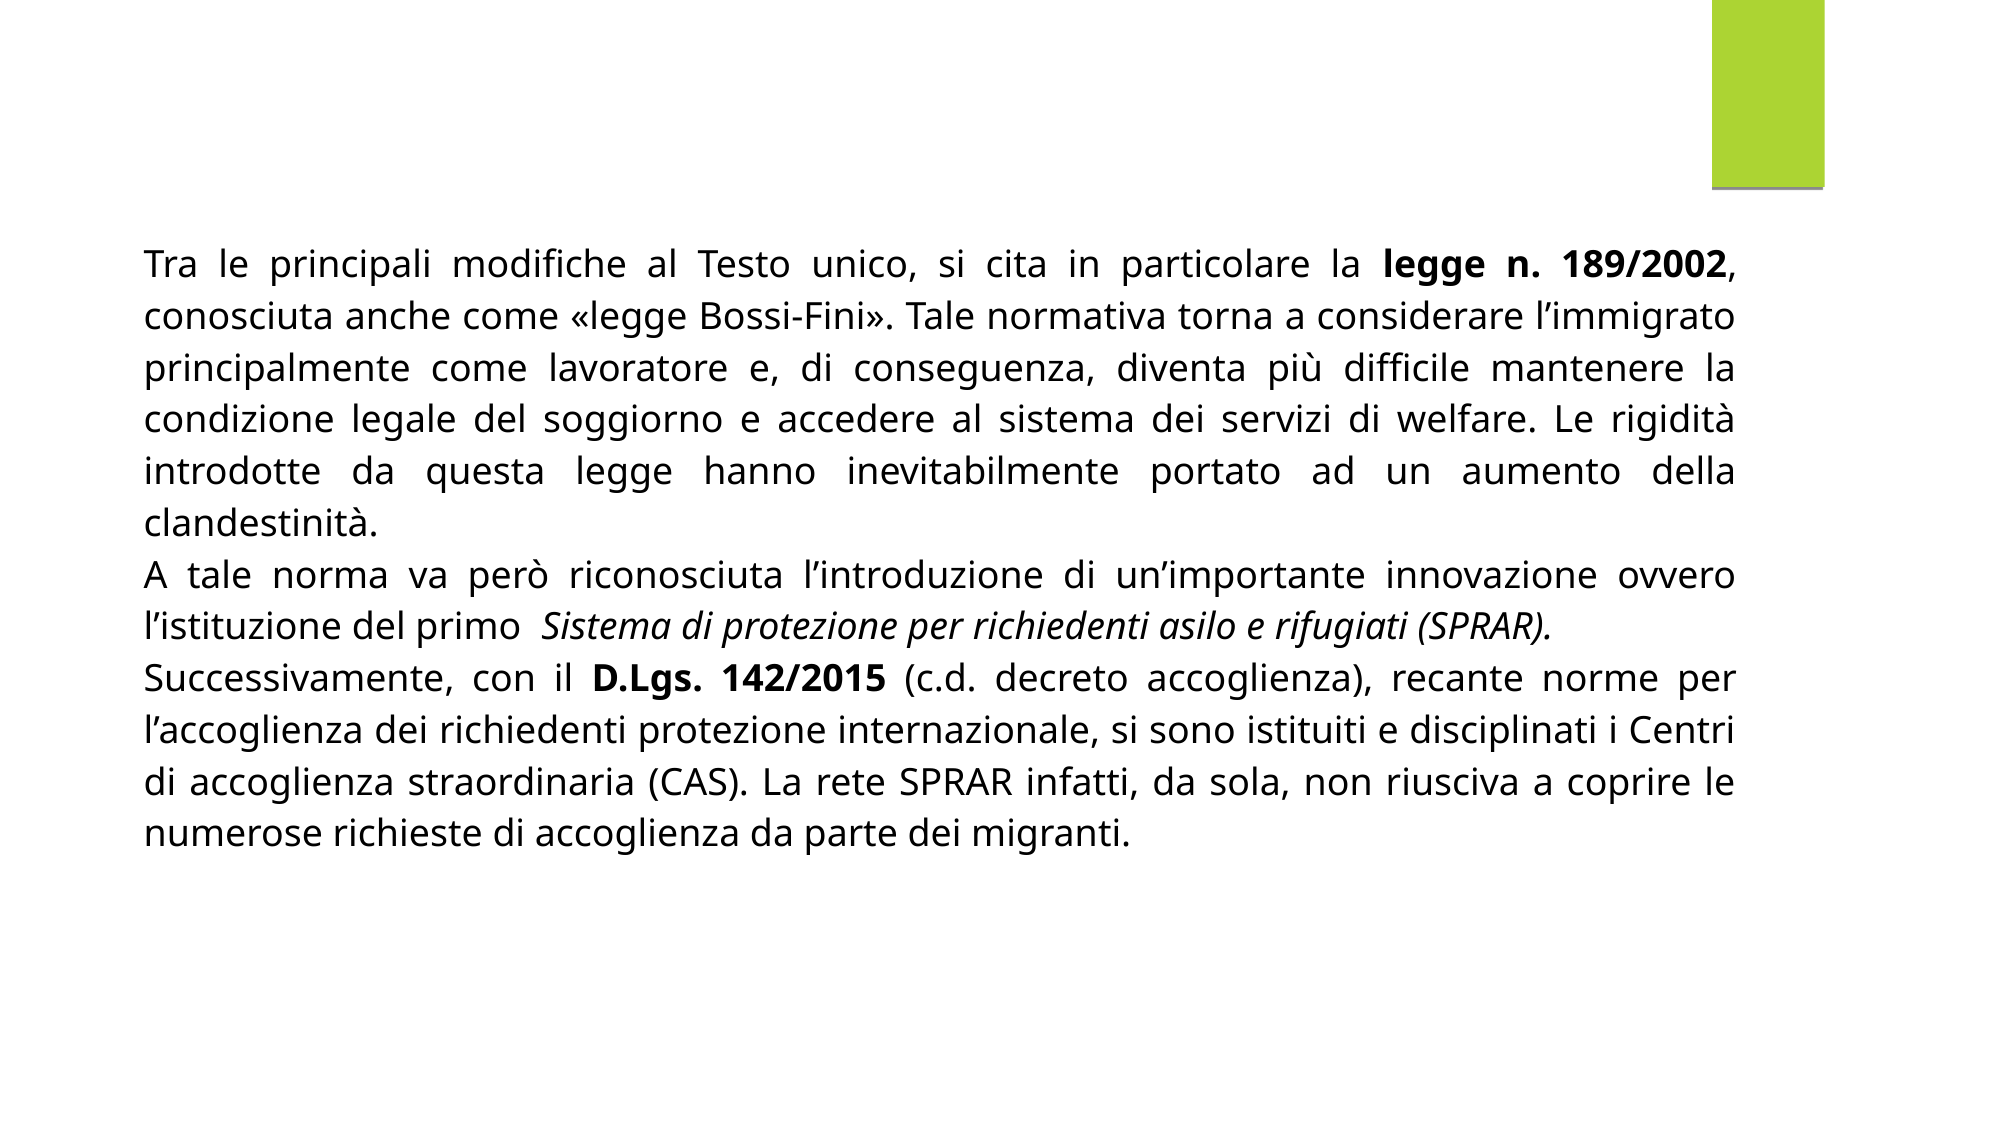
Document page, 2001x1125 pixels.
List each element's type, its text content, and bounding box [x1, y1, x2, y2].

text_box Tra le principali modifiche al Testo unico, si cita in particolare la legge n. 189/2002, conosciuta anche come «legge Bossi-Fini». Tale normativa torna a considerare l’immigrato principalmente come lavoratore e, di conseguenza, diventa più difficile mantenere la condizione legale del soggiorno e accedere al sistema dei servizi di welfare. Le rigidità introdotte da questa legge hanno inevitabilmente portato ad un aumento della clandestinità. A tale norma va però riconosciuta l’introduzione di un’importante innovazione ovvero l’istituzione del primo Sistema di protezione per richiedenti asilo e rifugiati (SPRAR). Successivamente, con il D.Lgs. 142/2015 (c.d. decreto accoglienza), recante norme per l’accoglienza dei richiedenti protezione internazionale, si sono istituiti e disciplinati i Centri di accoglienza straordinaria (CAS). La rete SPRAR infatti, da sola, non riusciva a coprire le numerose richieste di accoglienza da parte dei migranti. [128, 226, 1784, 916]
